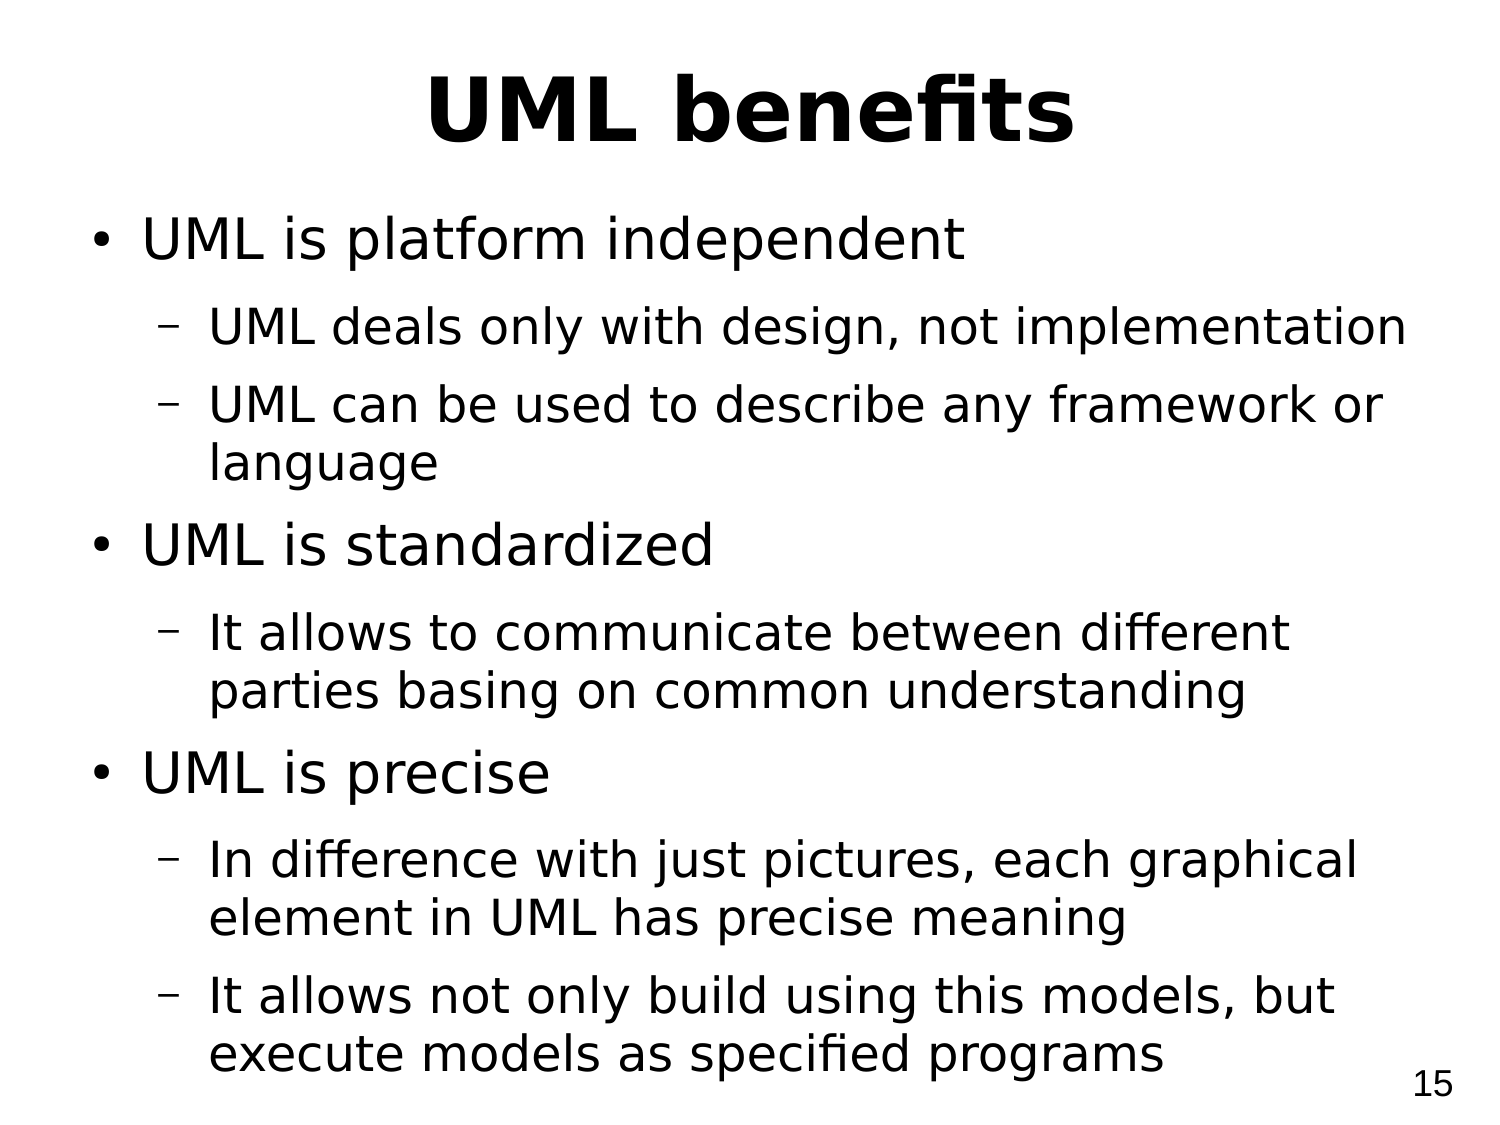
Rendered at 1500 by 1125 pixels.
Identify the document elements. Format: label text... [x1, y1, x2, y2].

list UML is platform independent UML deals only with design, not implementation UML can be used to describe any framework or language UML is standardized It allows to communicate between different parties basing on common understanding UML is precise In difference with just pictures, each graphical element in UML has precise meaning It allows not only build using this models, but execute models as specified programs [75, 206, 1425, 1093]
title UML benefits [75, 44, 1425, 177]
